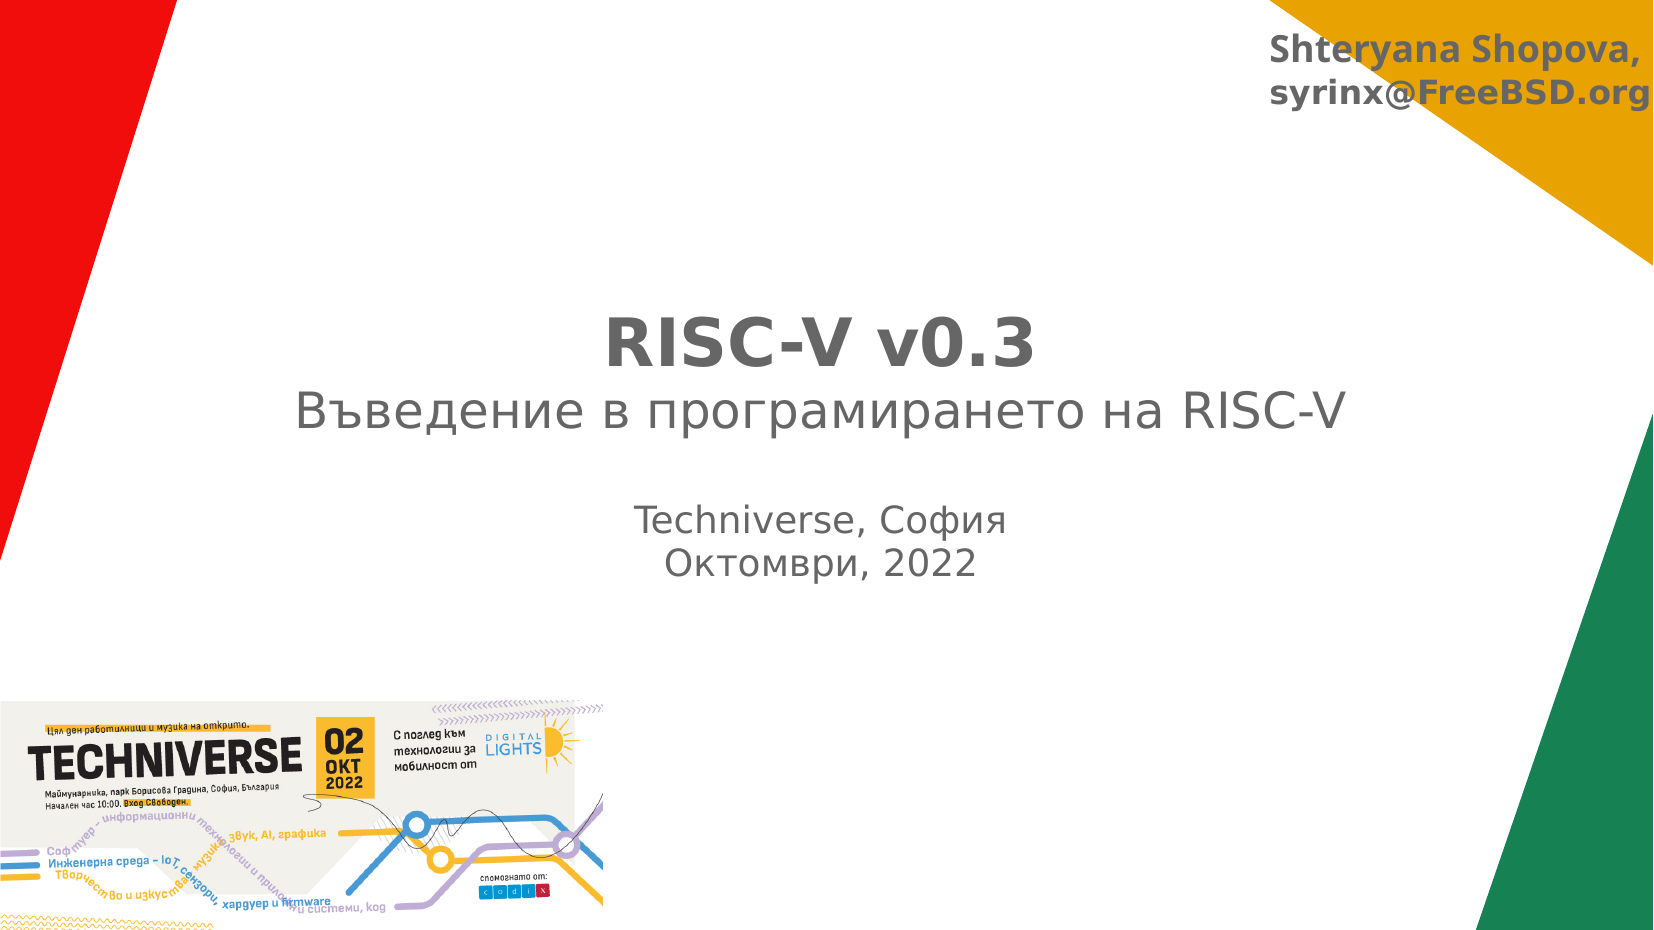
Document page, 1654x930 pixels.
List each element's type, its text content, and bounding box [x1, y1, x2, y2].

picture [0, 700, 603, 930]
text_box Shteryana Shopova, syrinx@FreeBSD.org [1254, 15, 1653, 117]
subtitle RISC-V v0.3 Въведение в програмирането на RISC-V Techniverse, София Октомври, 2022 [112, 102, 1530, 788]
